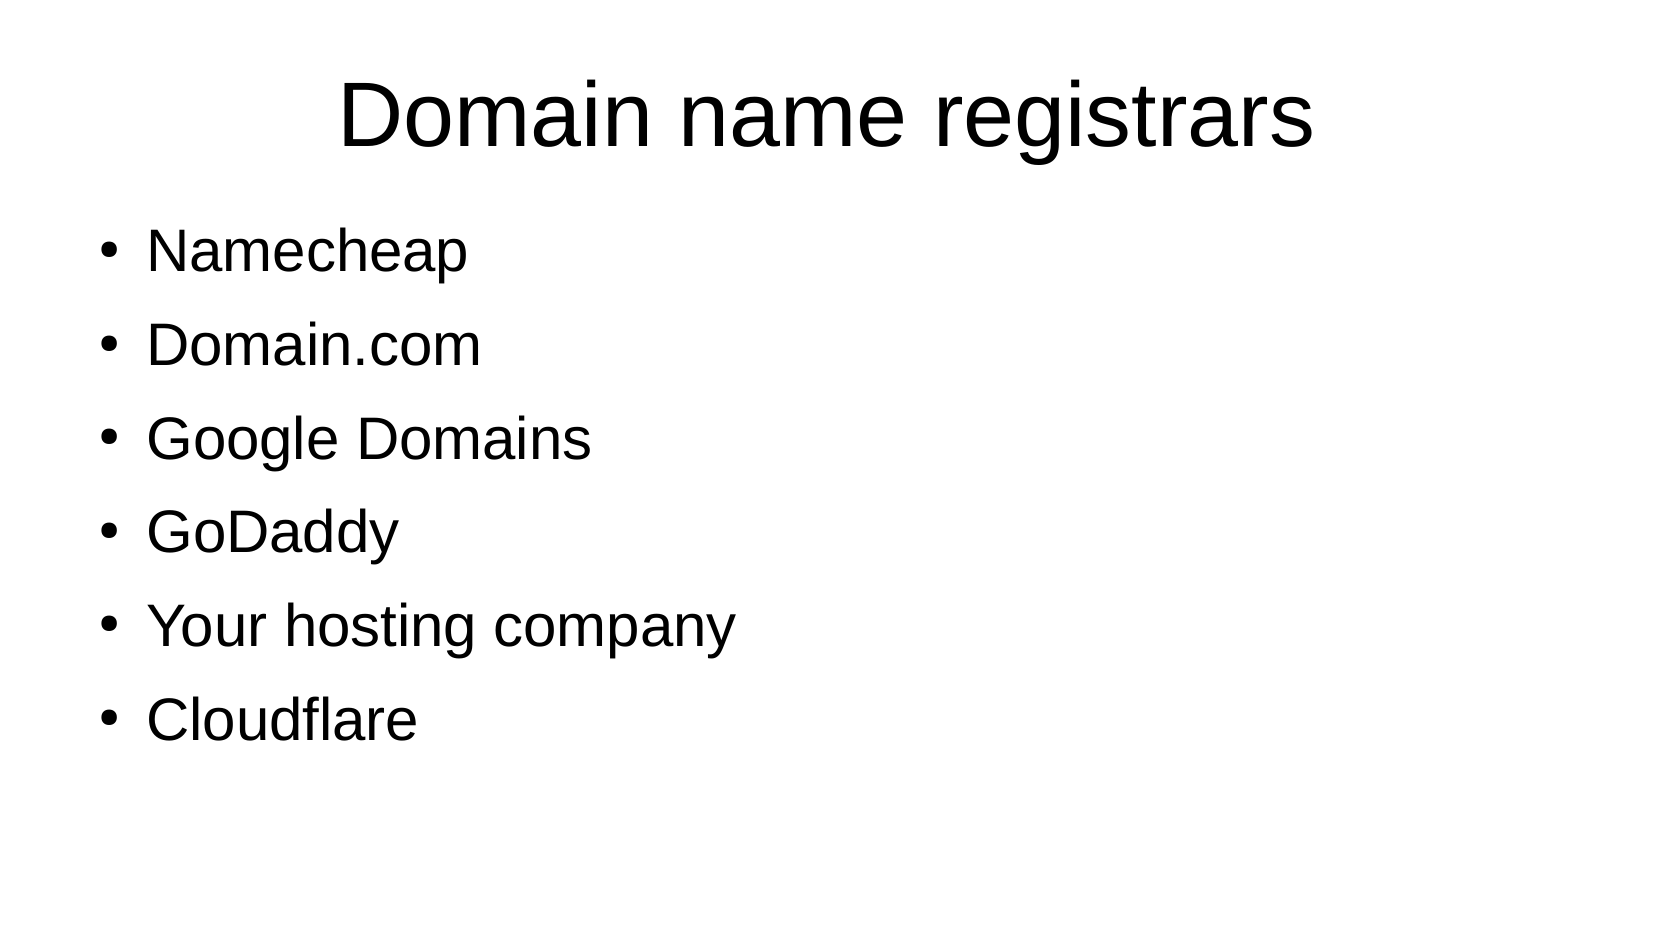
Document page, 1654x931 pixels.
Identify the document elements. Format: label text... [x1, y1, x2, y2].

list Namecheap Domain.com Google Domains GoDaddy Your hosting company Cloudflare [82, 217, 1571, 758]
title Domain name registrars [82, 37, 1571, 193]
